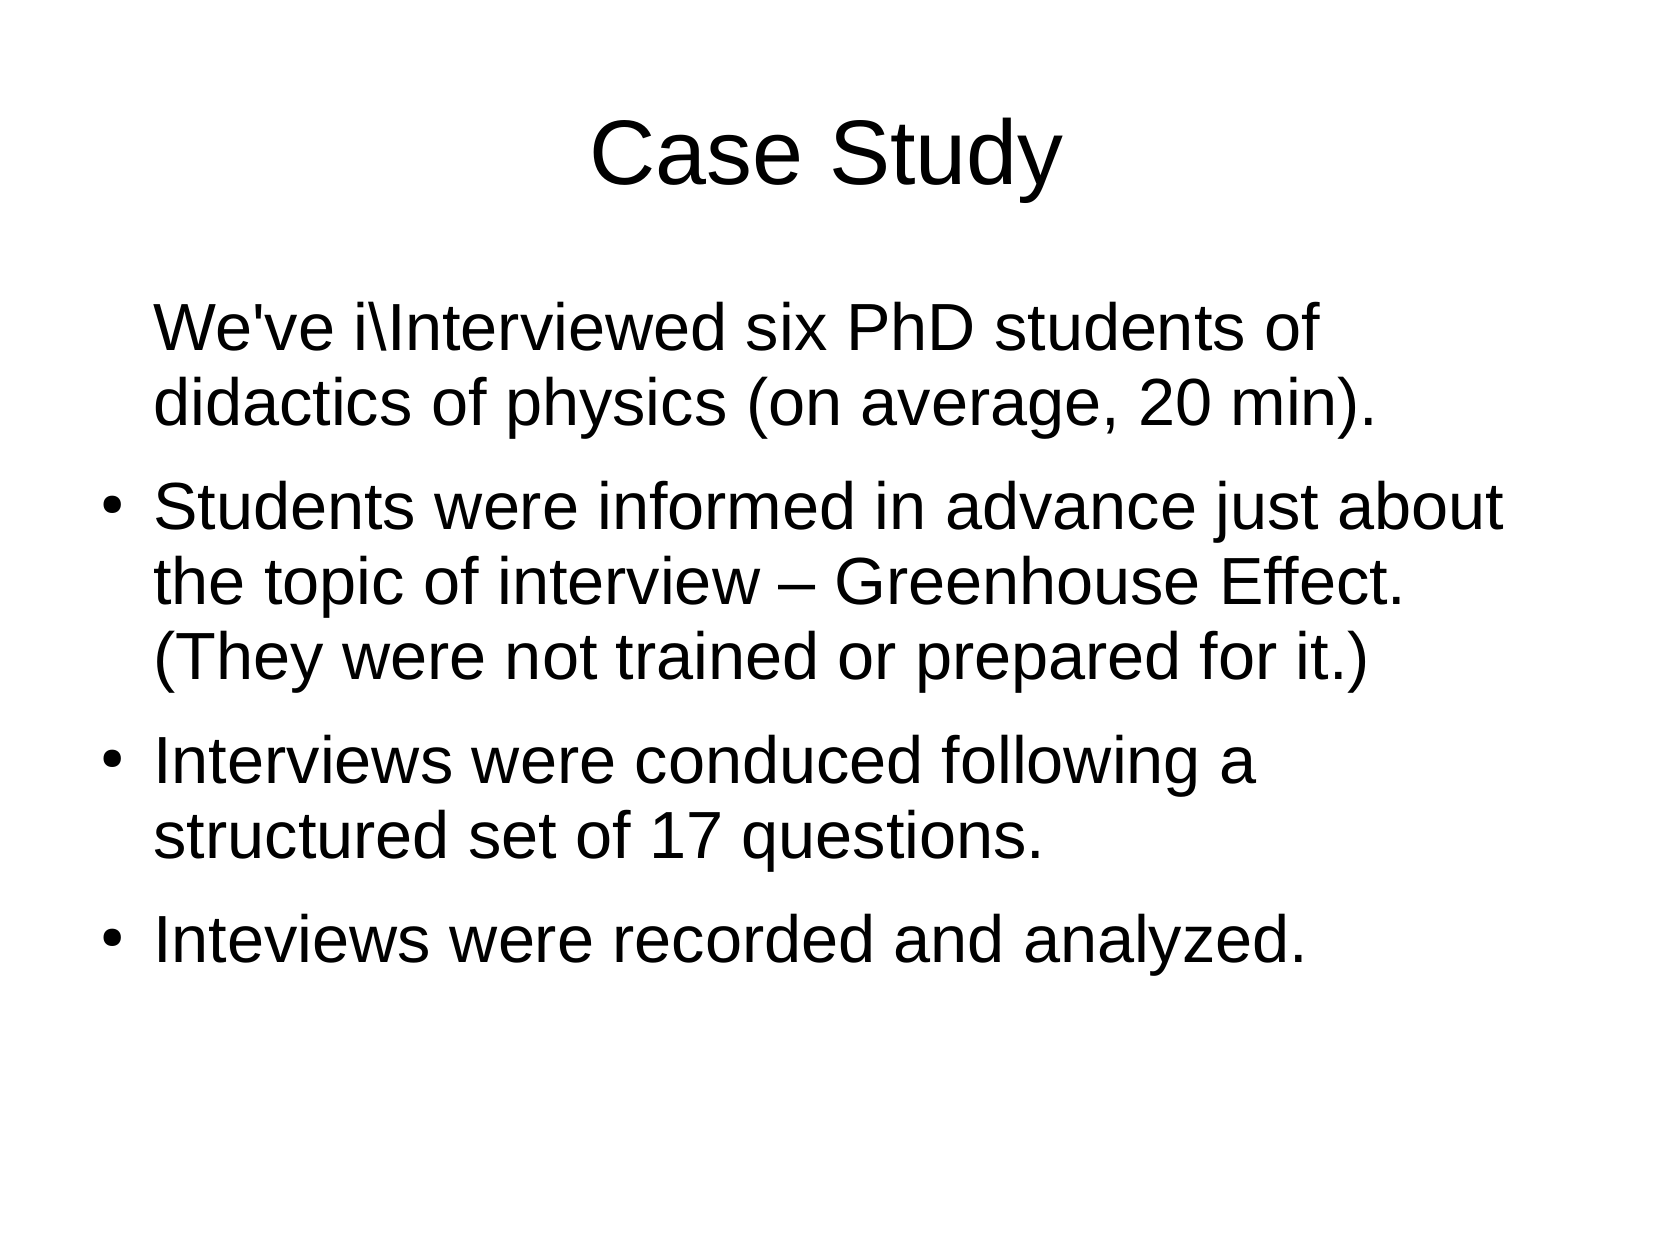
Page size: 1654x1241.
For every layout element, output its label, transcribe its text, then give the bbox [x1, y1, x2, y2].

title Case Study [82, 49, 1571, 257]
list We've i\Interviewed six PhD students of didactics of physics (on average, 20 min). Students were informed in advance just about the topic of interview – Greenhouse Effect. (They were not trained or prepared for it.) Interviews were conduced following a structured set of 17 questions. Inteviews were recorded and analyzed. [82, 290, 1538, 1010]
